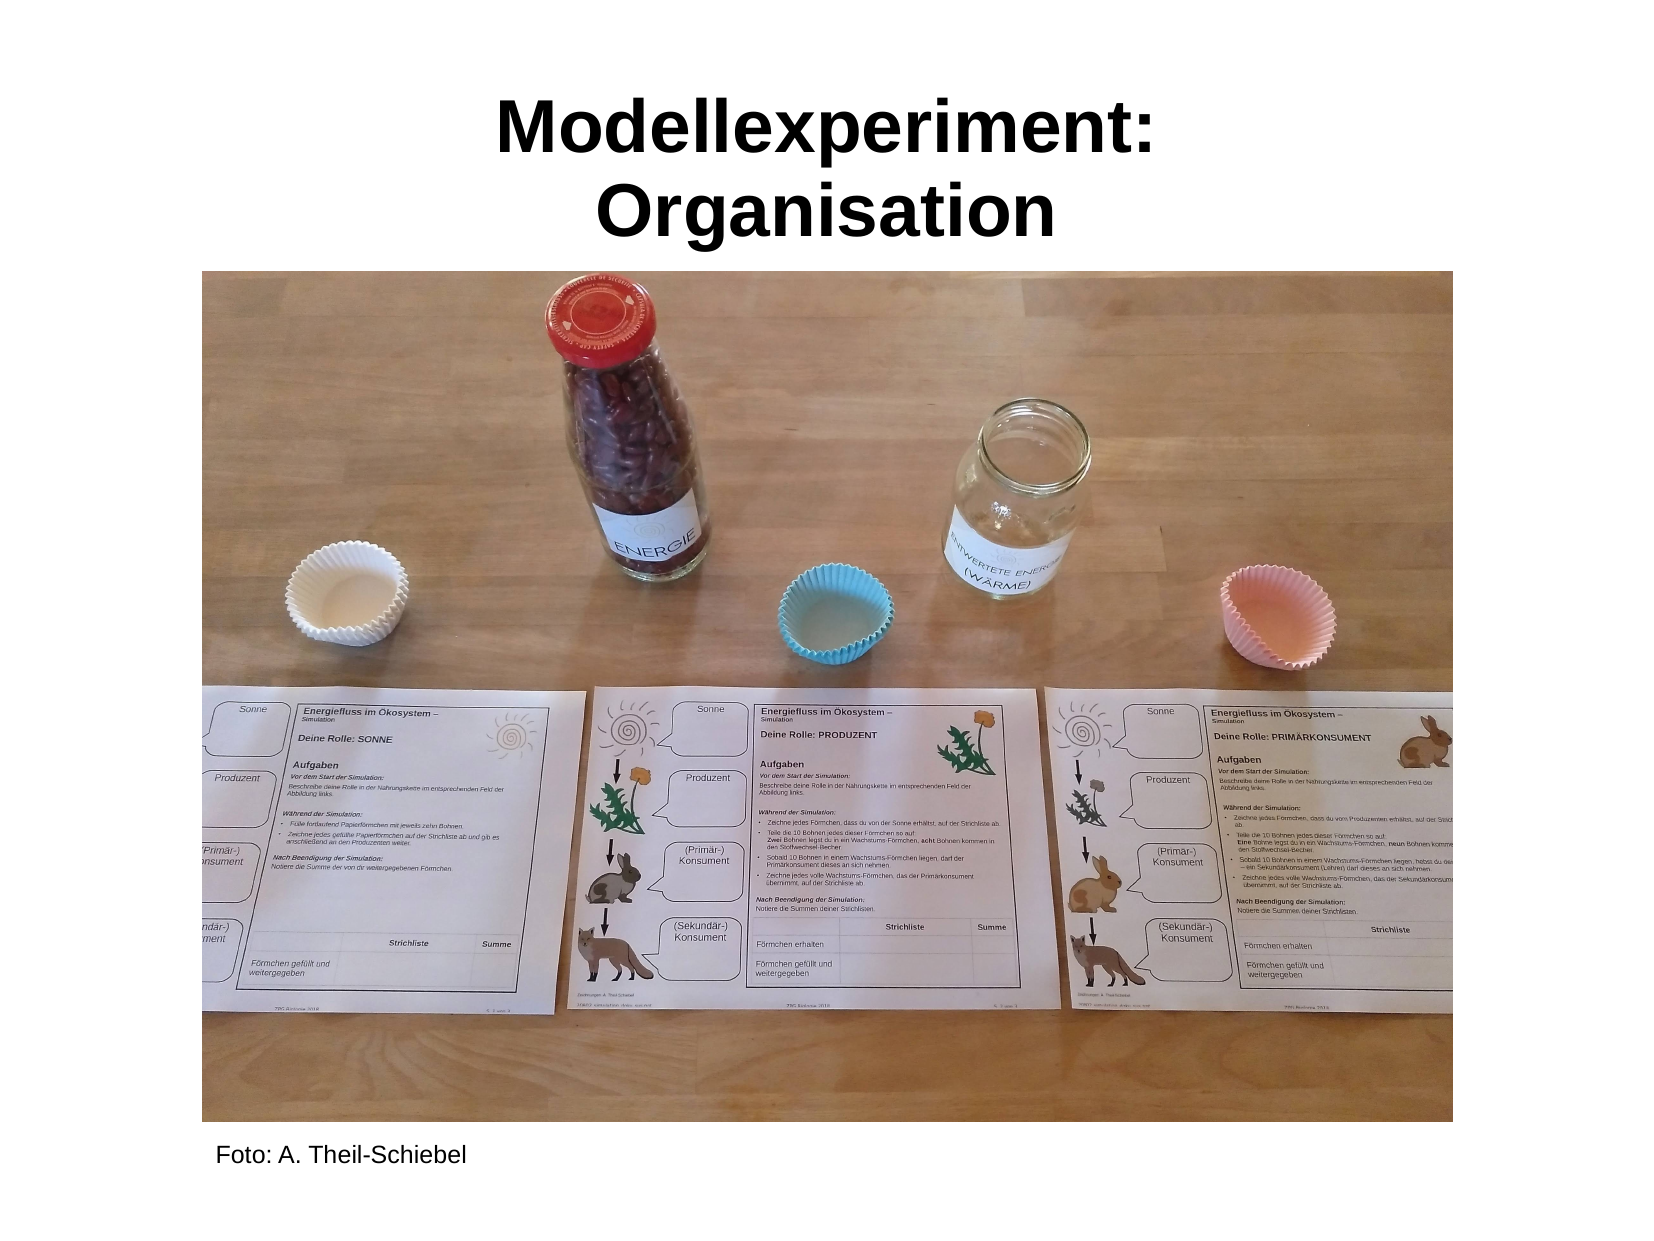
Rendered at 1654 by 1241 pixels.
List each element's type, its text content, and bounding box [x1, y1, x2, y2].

text_box Foto: A. Theil-Schiebel [200, 1133, 497, 1177]
text_box Modellexperiment: Organisation [118, 77, 1536, 260]
picture [202, 271, 1453, 1123]
